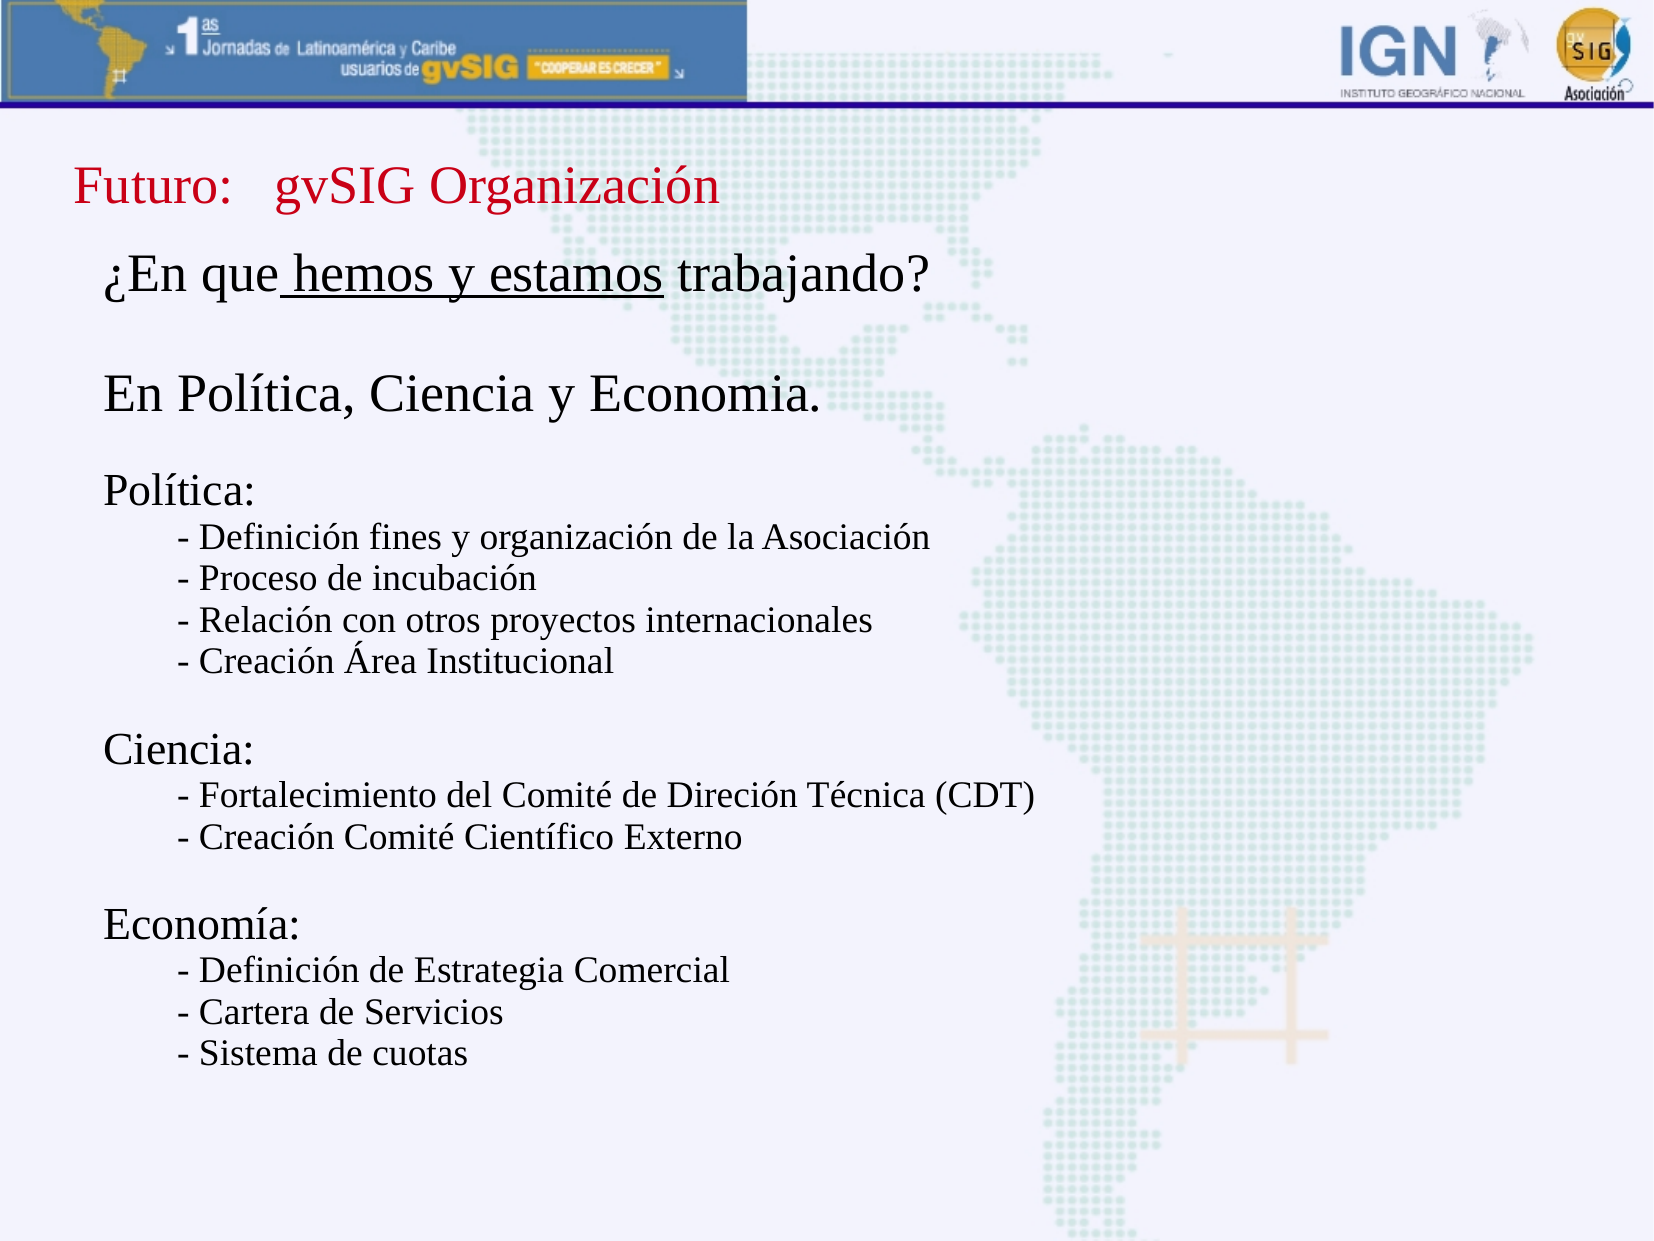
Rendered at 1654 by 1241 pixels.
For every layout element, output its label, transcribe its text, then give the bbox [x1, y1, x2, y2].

picture [0, 0, 1654, 1241]
text_box Futuro: gvSIG Organización [59, 147, 975, 229]
text_box ¿En que hemos y estamos trabajando? En Política, Ciencia y Economia. Política: - Definición fines y organización de la Asociación - Proceso de incubación - Relación con otros proyectos internacionales - Creación Área Institucional Ciencia: - Fortalecimiento del Comité de Direción Técnica (CDT) - Creación Comité Científico Externo Economía: - Definición de Estrategia Comercial - Cartera de Servicios - Sistema de cuotas [88, 236, 1536, 1241]
